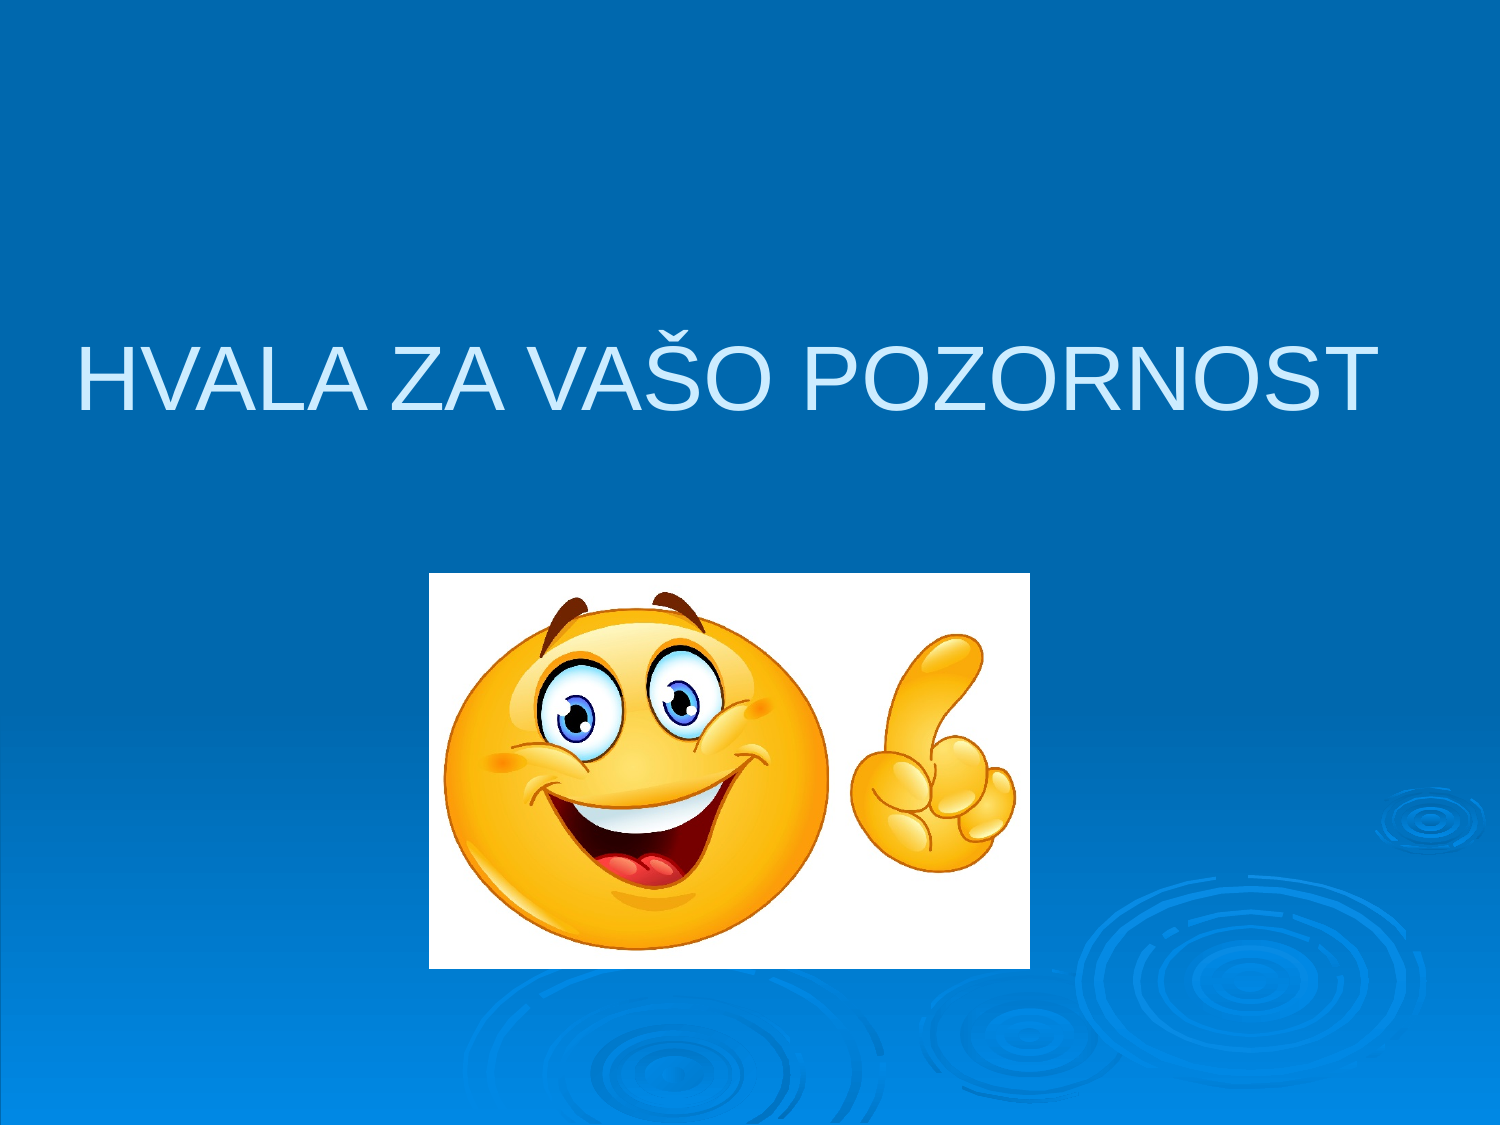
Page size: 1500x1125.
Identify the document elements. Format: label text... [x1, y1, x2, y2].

picture [430, 574, 1029, 968]
title HVALA ZA VAŠO POZORNOST [53, 66, 1404, 681]
